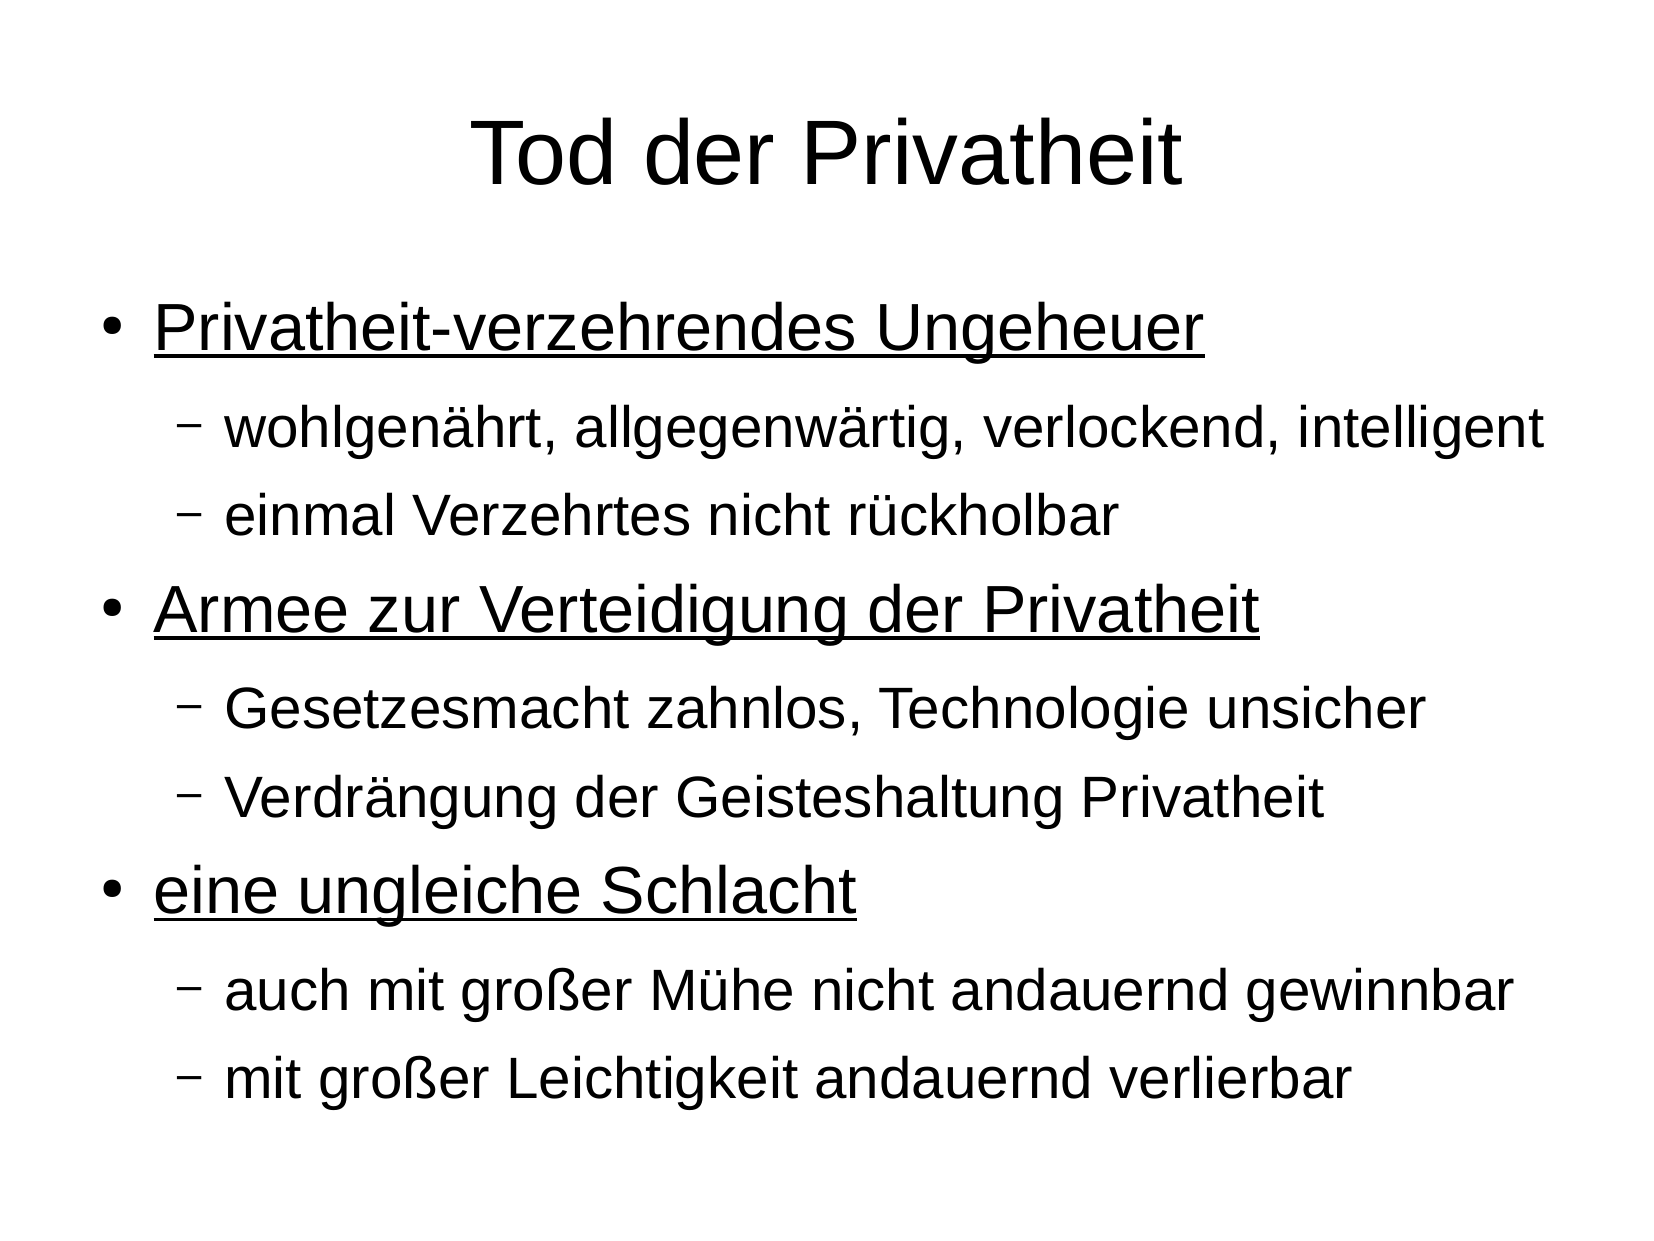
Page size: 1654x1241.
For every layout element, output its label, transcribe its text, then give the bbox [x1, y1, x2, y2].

title Tod der Privatheit [82, 49, 1571, 257]
list Privatheit-verzehrendes Ungeheuer wohlgenährt, allgegenwärtig, verlockend, intelligent einmal Verzehrtes nicht rückholbar Armee zur Verteidigung der Privatheit Gesetzesmacht zahnlos, Technologie unsicher Verdrängung der Geisteshaltung Privatheit eine ungleiche Schlacht auch mit großer Mühe nicht andauernd gewinnbar mit großer Leichtigkeit andauernd verlierbar [82, 290, 1571, 1182]
